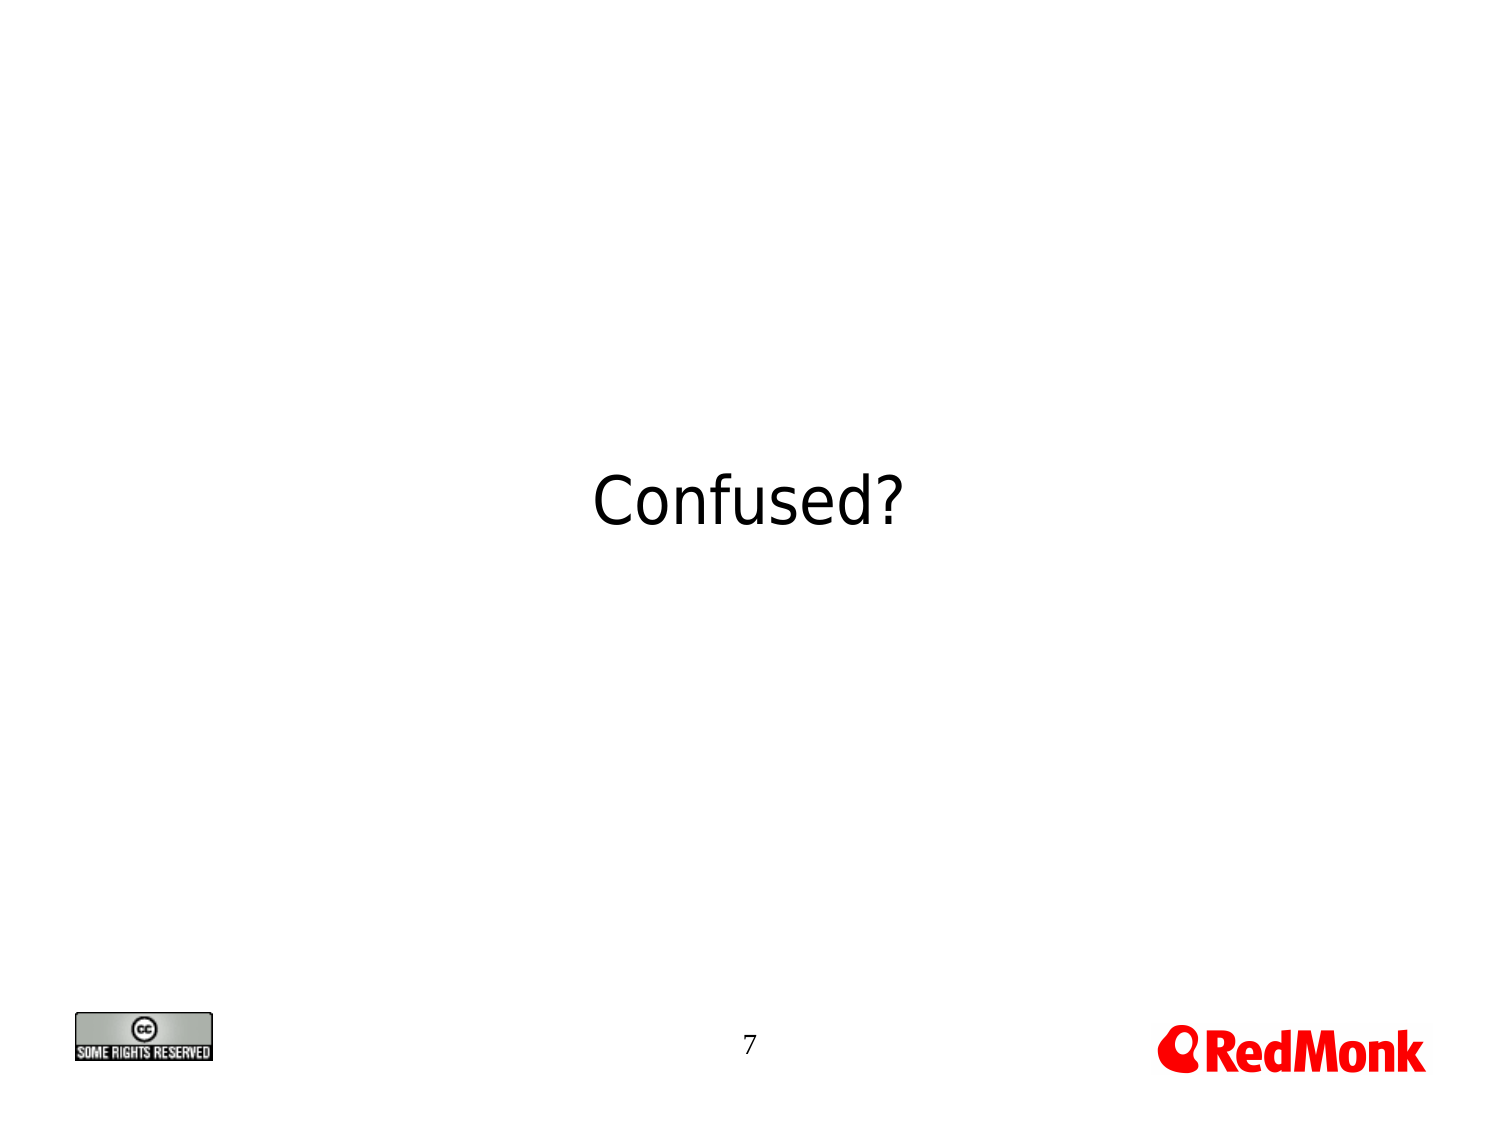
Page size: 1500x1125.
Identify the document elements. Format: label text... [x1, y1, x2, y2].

picture [75, 1012, 213, 1061]
picture [1151, 1023, 1433, 1075]
text_box Confused? [112, 458, 1388, 901]
